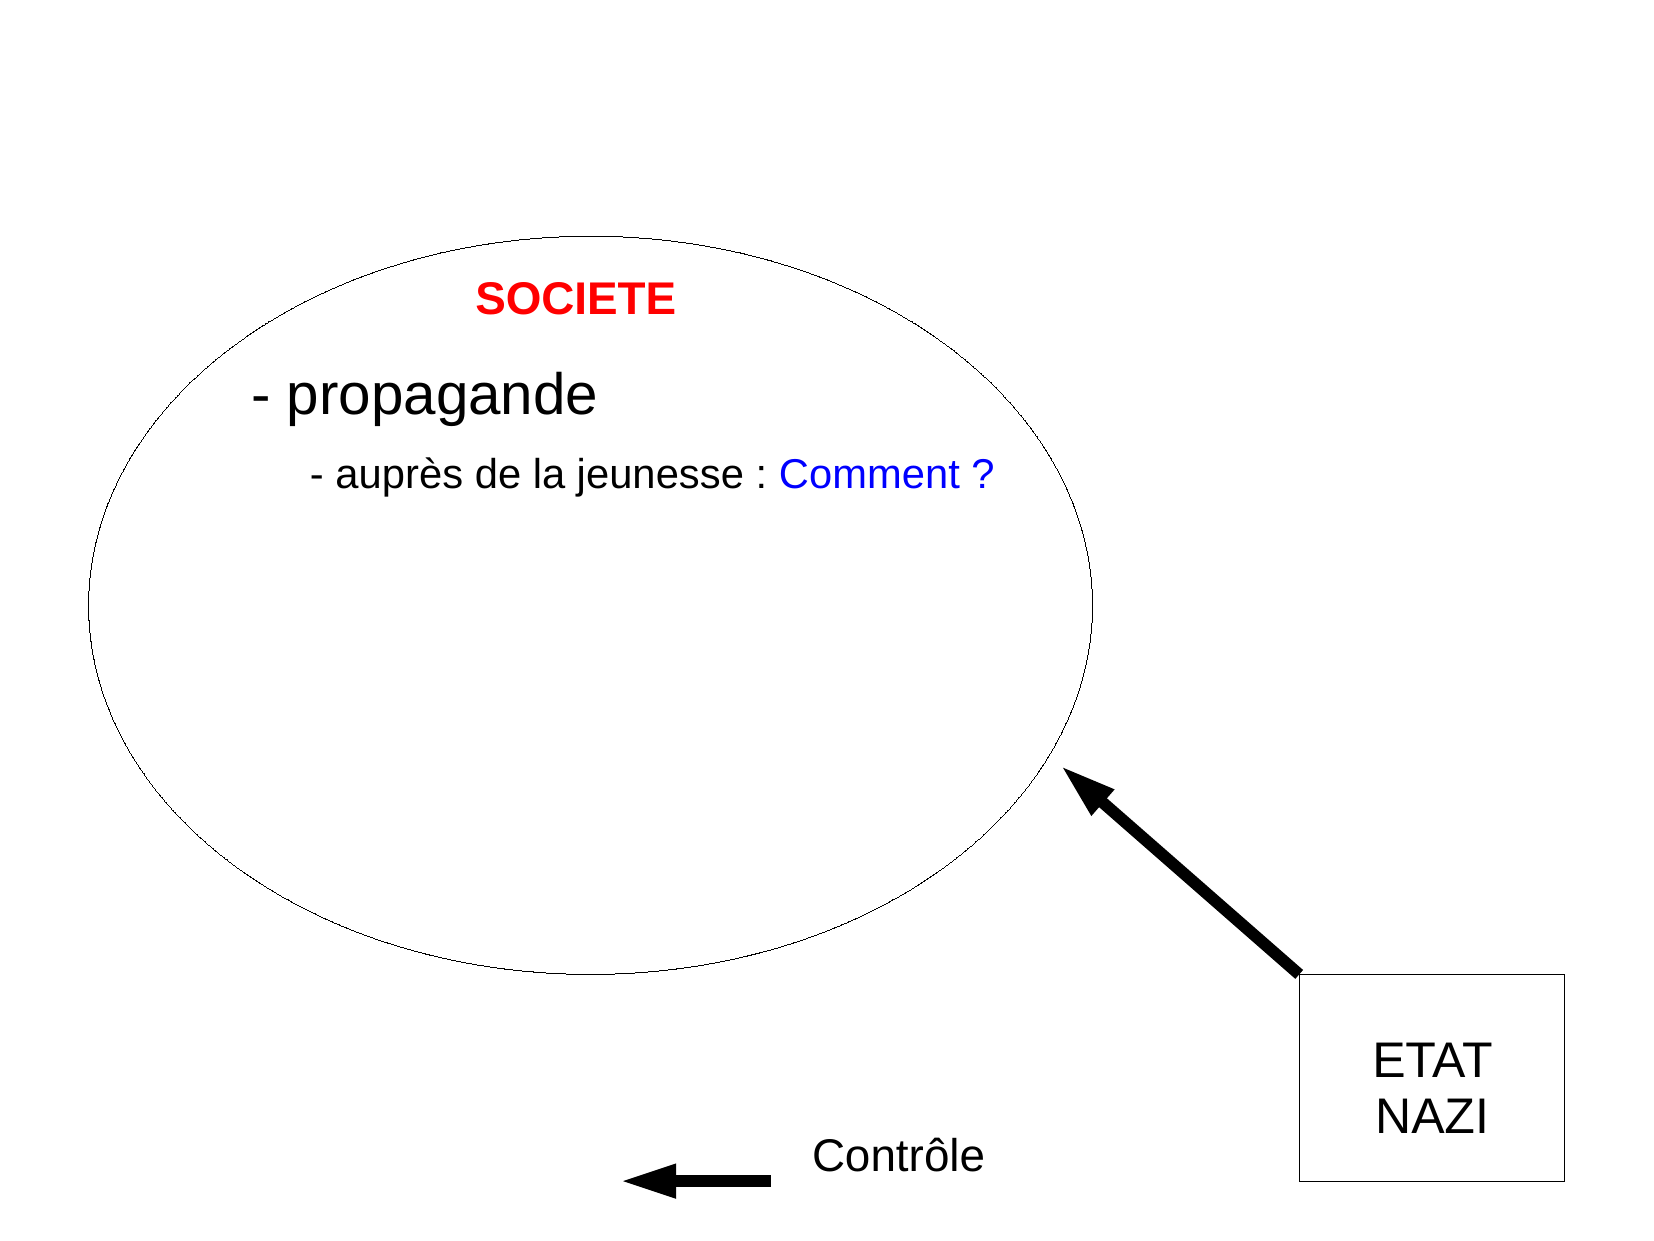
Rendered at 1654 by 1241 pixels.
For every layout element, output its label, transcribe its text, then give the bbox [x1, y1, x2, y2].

text_box - propagande [236, 354, 1034, 434]
text_box SOCIETE [265, 265, 886, 333]
text_box ETAT NAZI [1299, 1025, 1565, 1152]
text_box - auprès de la jeunesse : Comment ? [295, 442, 1123, 505]
text_box Contrôle [797, 1122, 1123, 1188]
